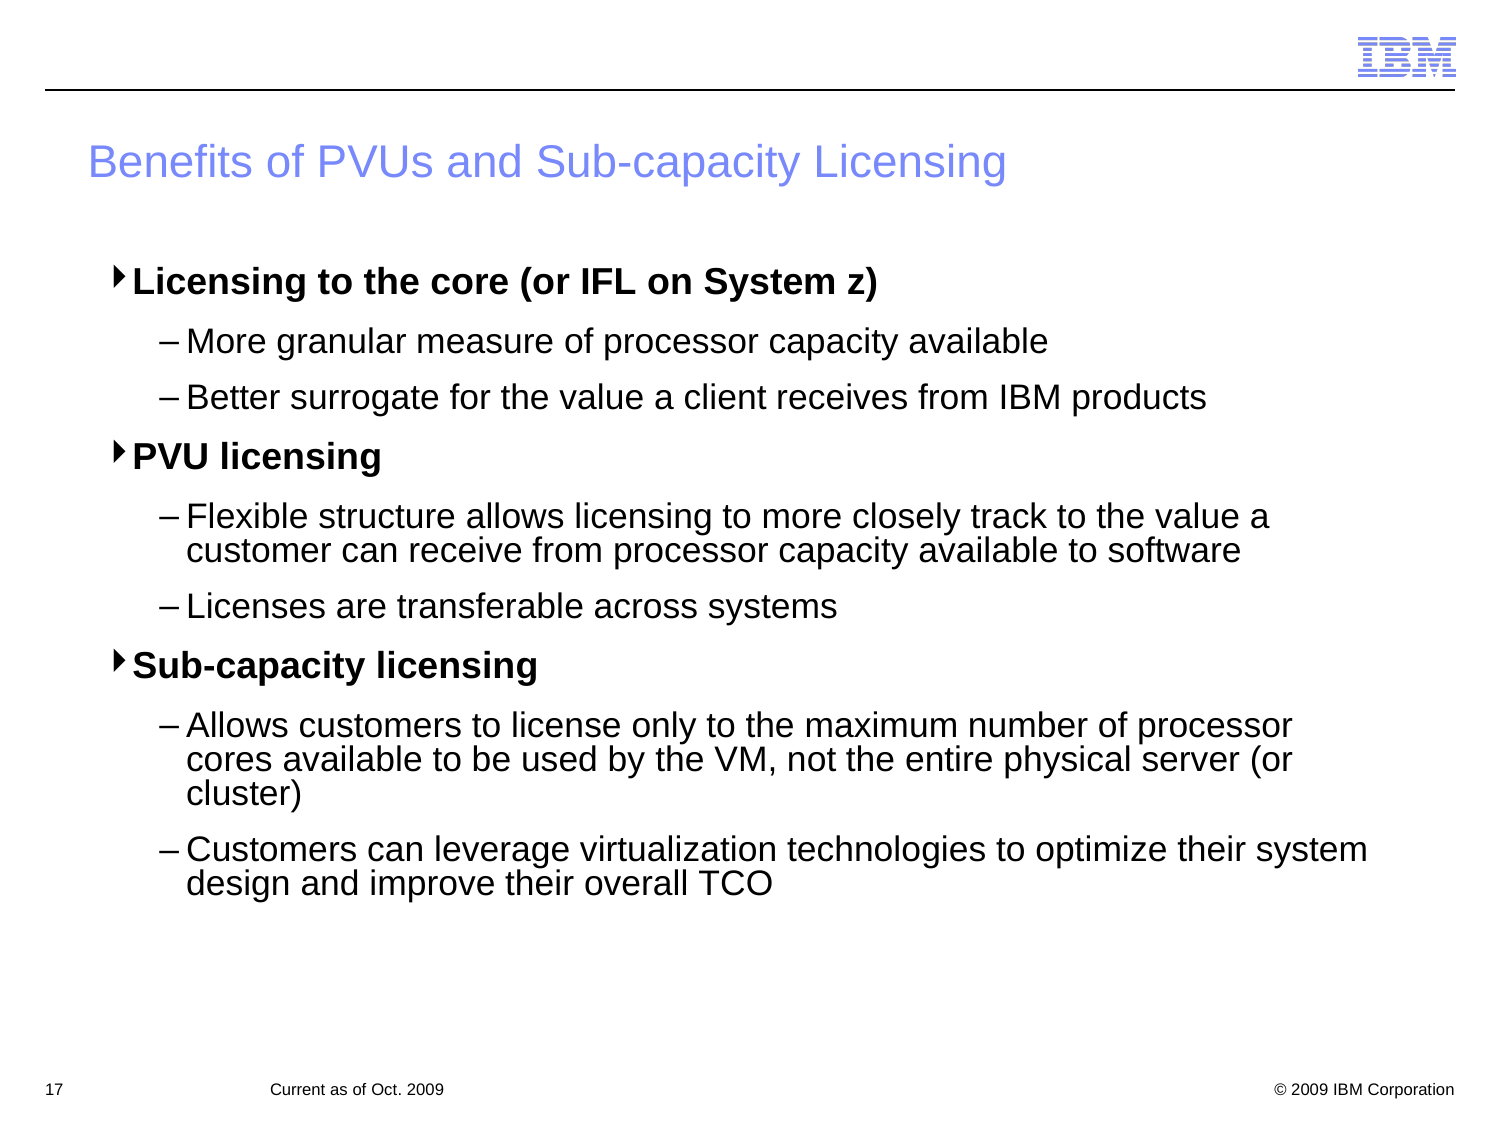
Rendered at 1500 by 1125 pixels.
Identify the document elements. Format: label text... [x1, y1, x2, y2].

list Licensing to the core (or IFL on System z) More granular measure of processor capacity available Better surrogate for the value a client receives from IBM products PVU licensing Flexible structure allows licensing to more closely track to the value a customer can receive from processor capacity available to software Licenses are transferable across systems Sub-capacity licensing Allows customers to license only to the maximum number of processor cores available to be used by the VM, not the entire physical server (or cluster) Customers can leverage virtualization technologies to optimize their system design and improve their overall TCO [87, 256, 1401, 1007]
picture [1358, 37, 1456, 77]
title Benefits of PVUs and Sub-capacity Licensing [72, 131, 1426, 207]
